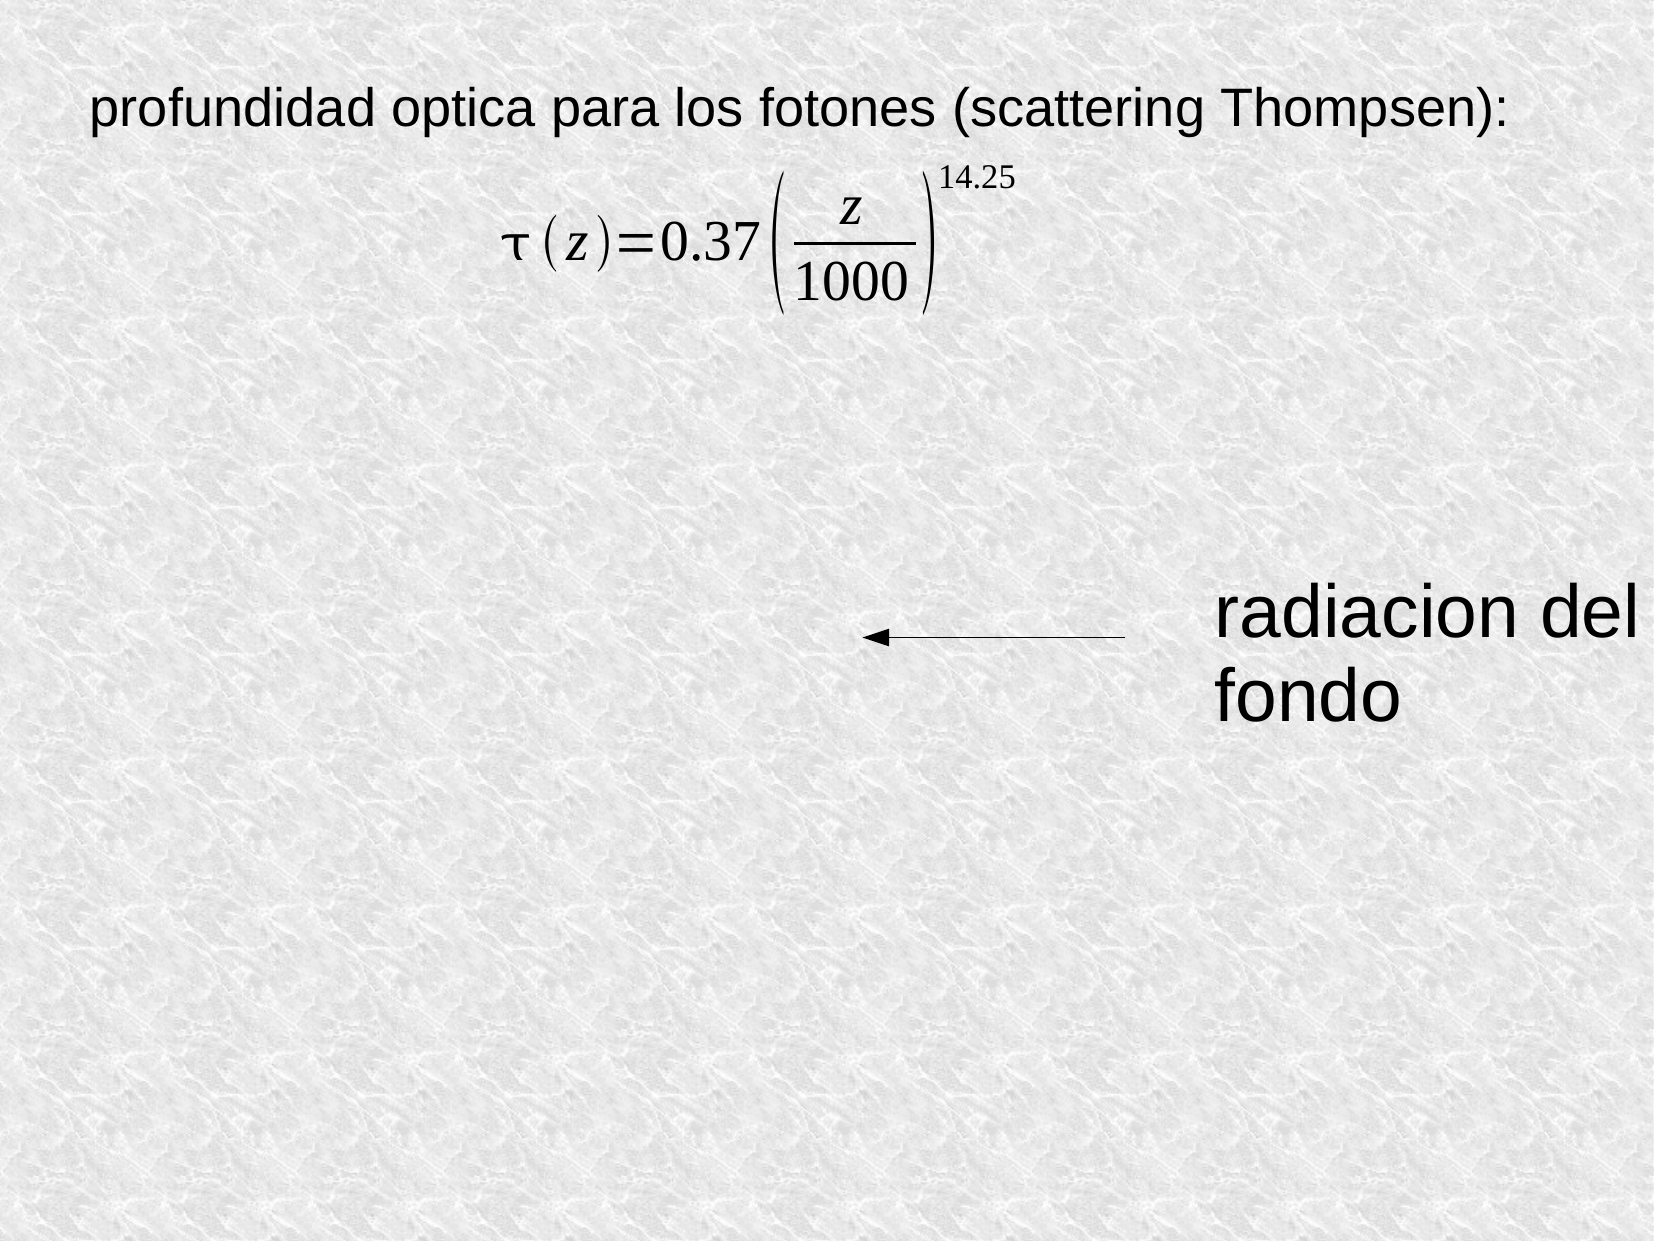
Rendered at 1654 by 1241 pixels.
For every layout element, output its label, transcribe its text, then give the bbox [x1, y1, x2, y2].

text_box profundidad optica para los fotones (scattering Thompsen): [75, 69, 1392, 151]
picture [0, 0, 1654, 1241]
chart [487, 158, 1029, 318]
text_box radiacion del fondo [1200, 562, 1619, 759]
